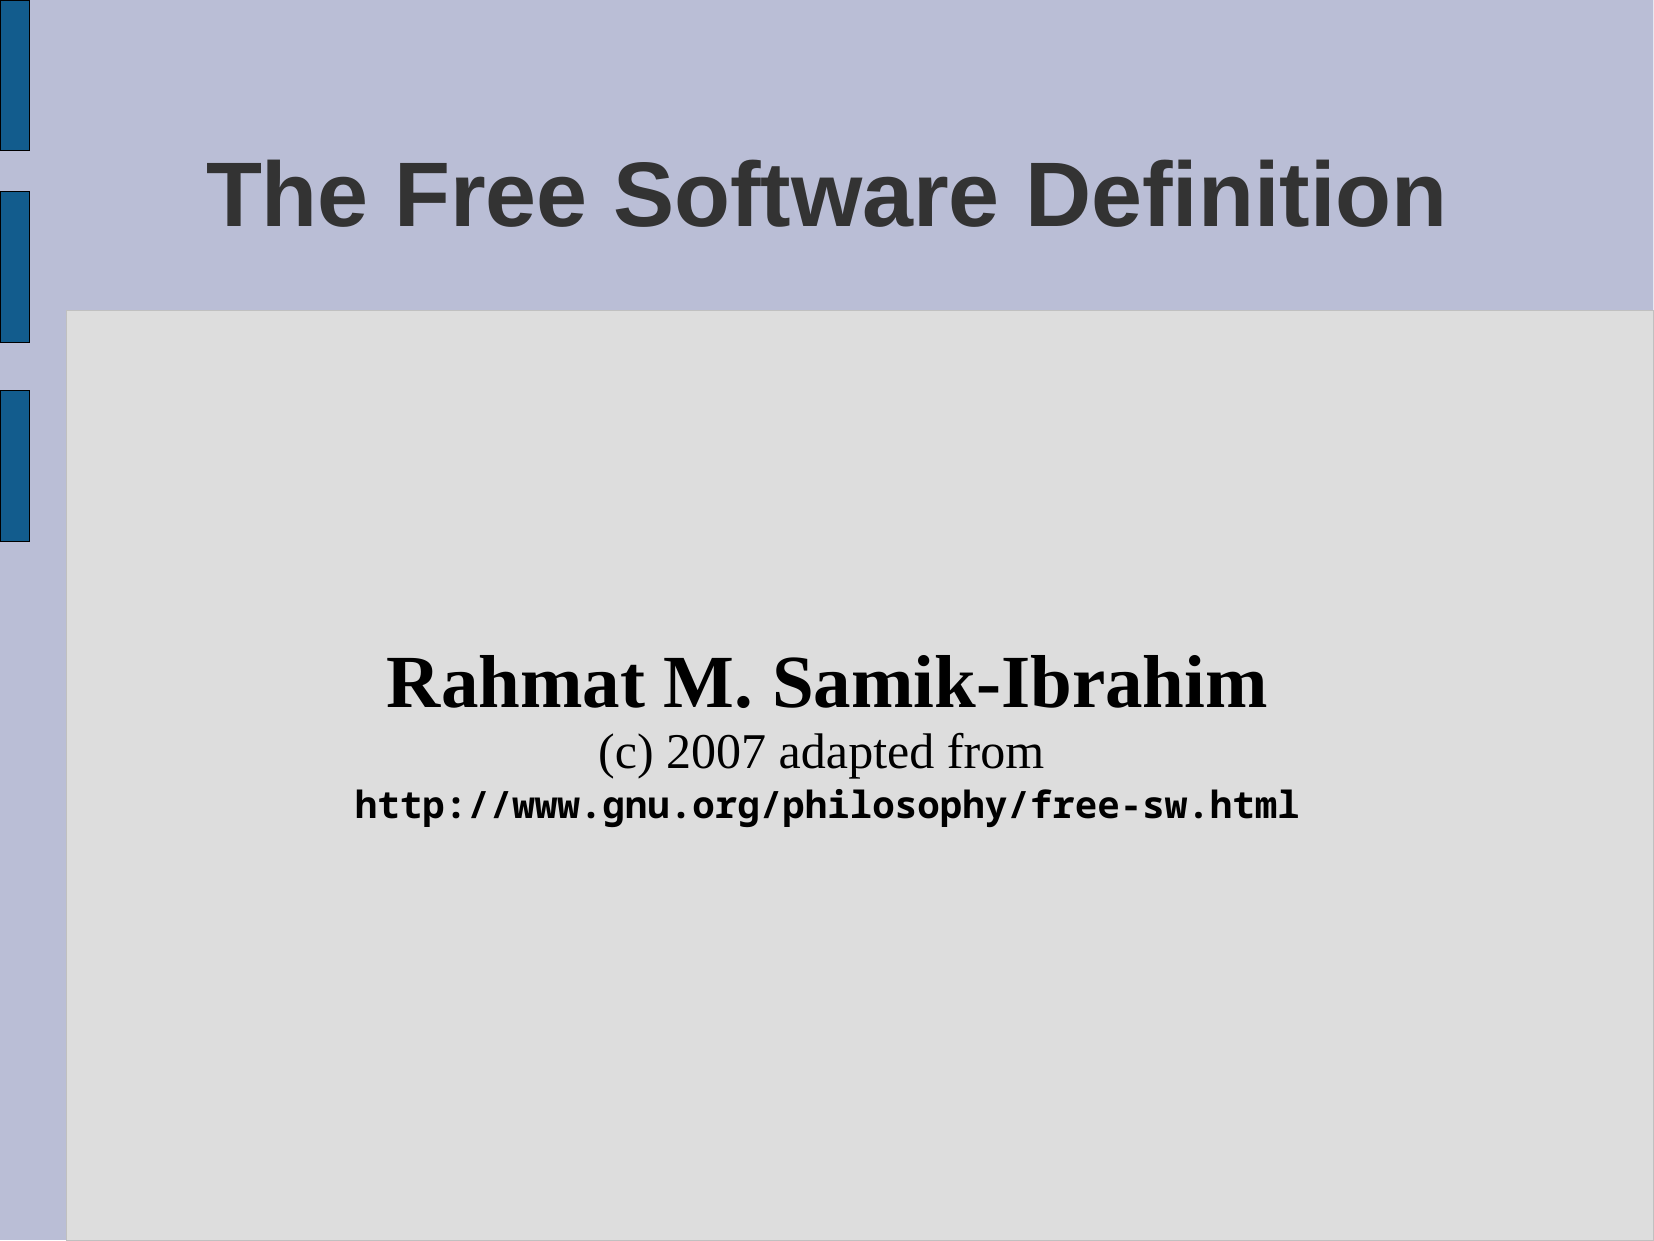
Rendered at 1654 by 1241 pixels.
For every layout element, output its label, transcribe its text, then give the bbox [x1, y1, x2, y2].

subtitle Rahmat M. Samik-Ibrahim (c) 2007 adapted from http://www.gnu.org/philosophy/free-sw.html [121, 352, 1534, 1119]
title The Free Software Definition [121, 87, 1534, 302]
